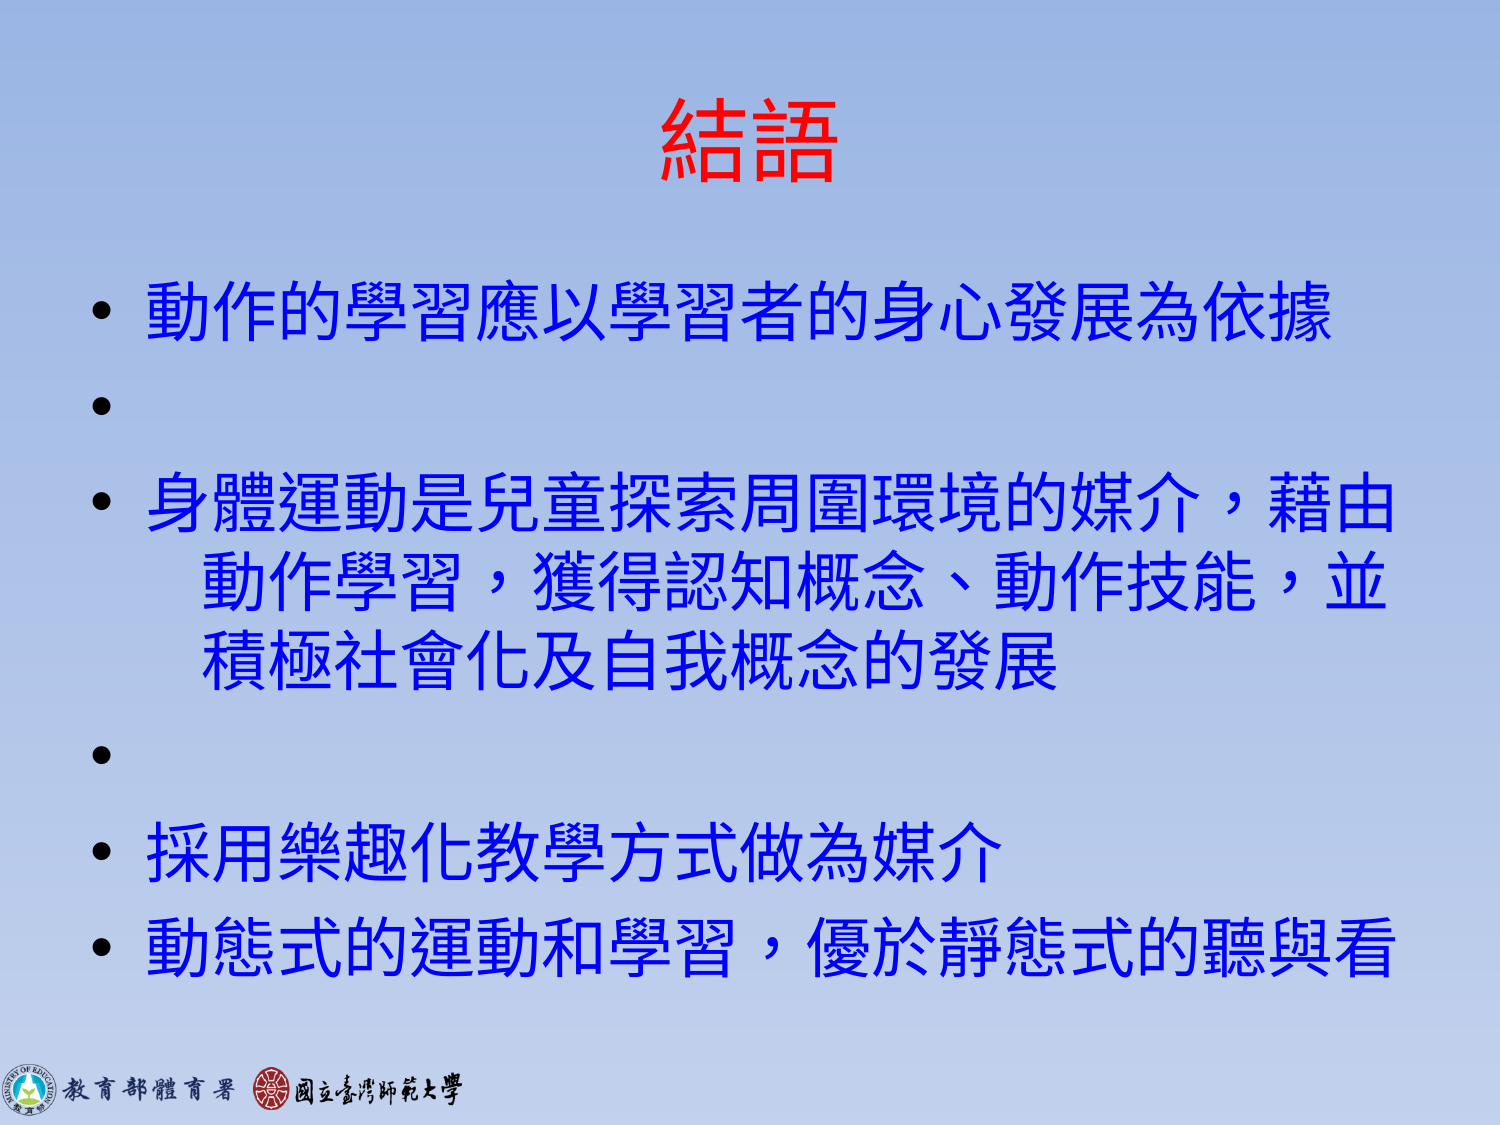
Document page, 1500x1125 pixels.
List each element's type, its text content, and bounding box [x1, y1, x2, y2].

title 結語 [75, 45, 1426, 233]
list 動作的學習應以學習者的身心發展為依據 身體運動是兒童探索周圍環境的媒介，藉由動作學習，獲得認知概念、動作技能，並積極社會化及自我概念的發展 採用樂趣化教學方式做為媒介 動態式的運動和學習，優於靜態式的聽與看 [75, 262, 1426, 1005]
